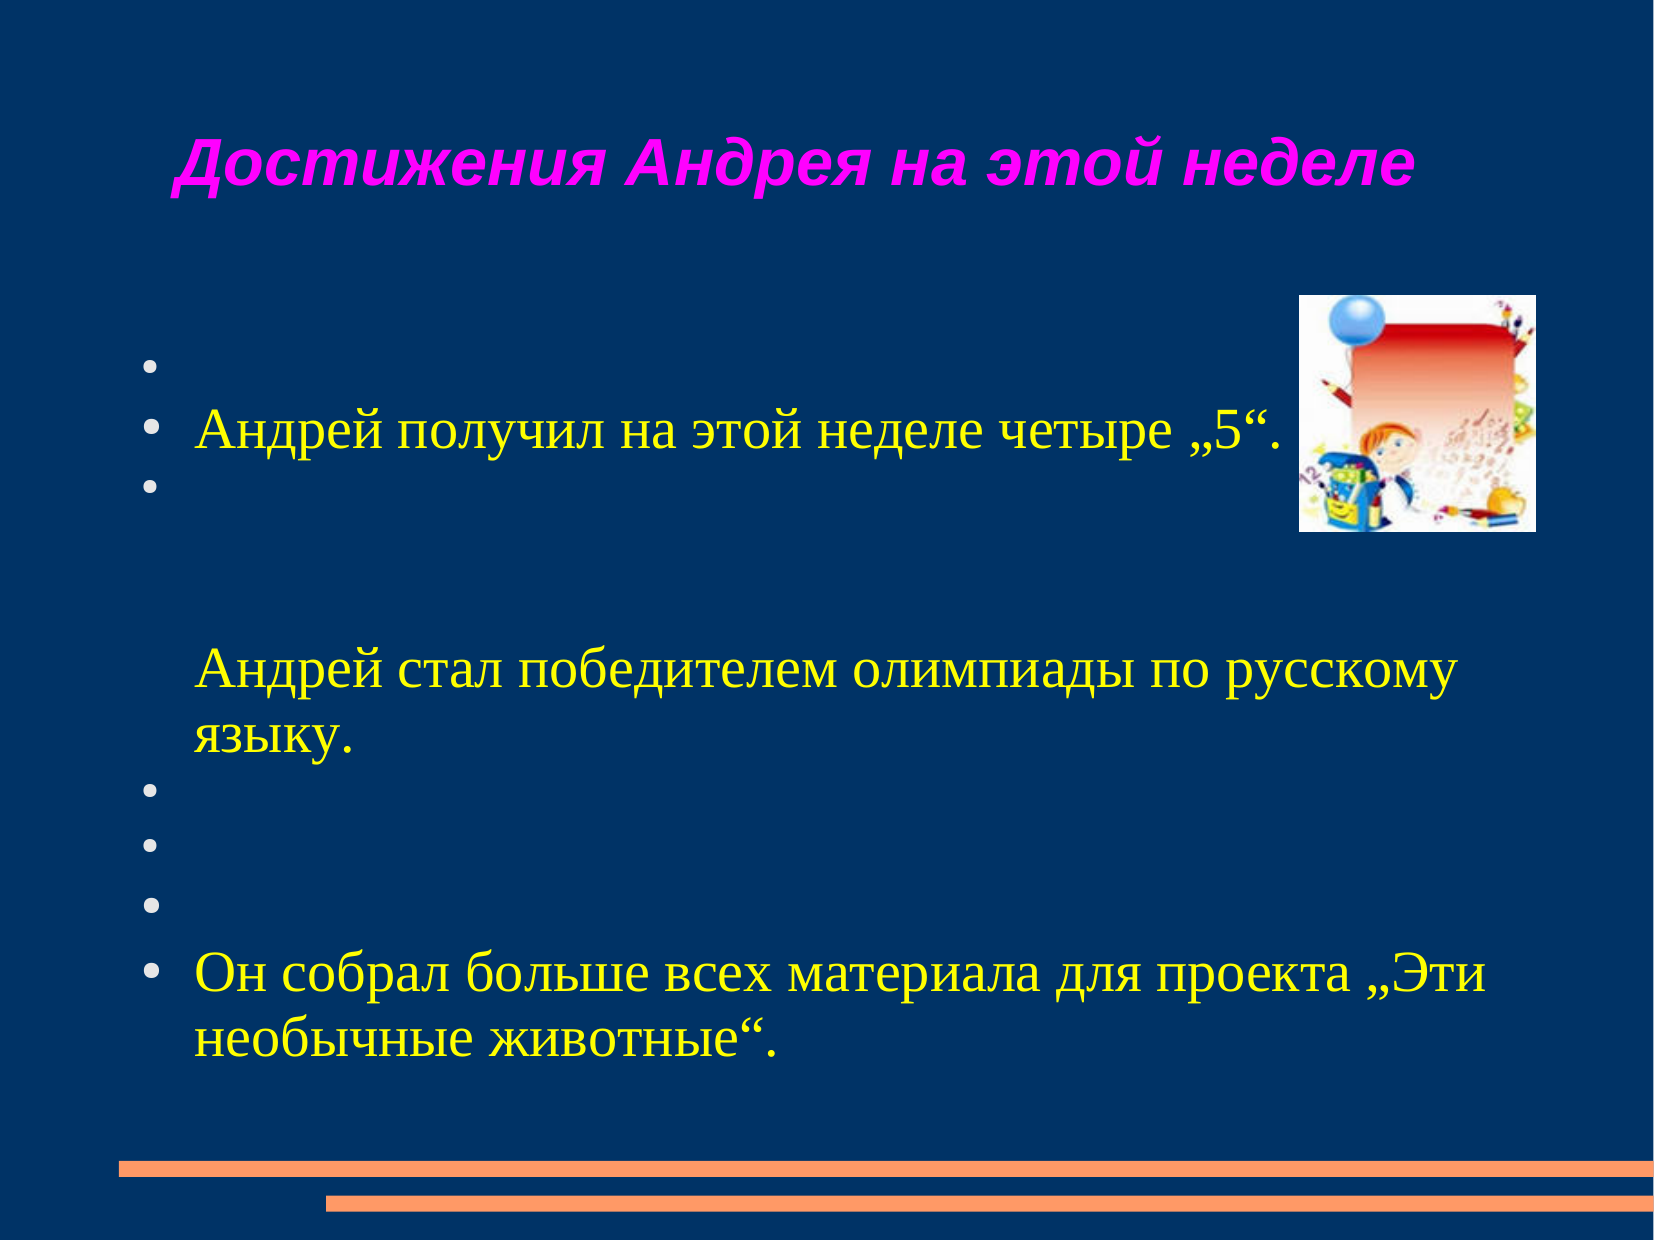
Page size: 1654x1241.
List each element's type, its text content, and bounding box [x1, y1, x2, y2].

title Достижения Андрея на этой неделе [64, 59, 1477, 267]
list Андрей получил на этой неделе четыре „5“. Андрей стал победителем олимпиады по русскому языку. Он собрал больше всех материала для проекта „Эти необычные животные“. [123, 340, 1536, 1123]
picture [1299, 295, 1536, 532]
